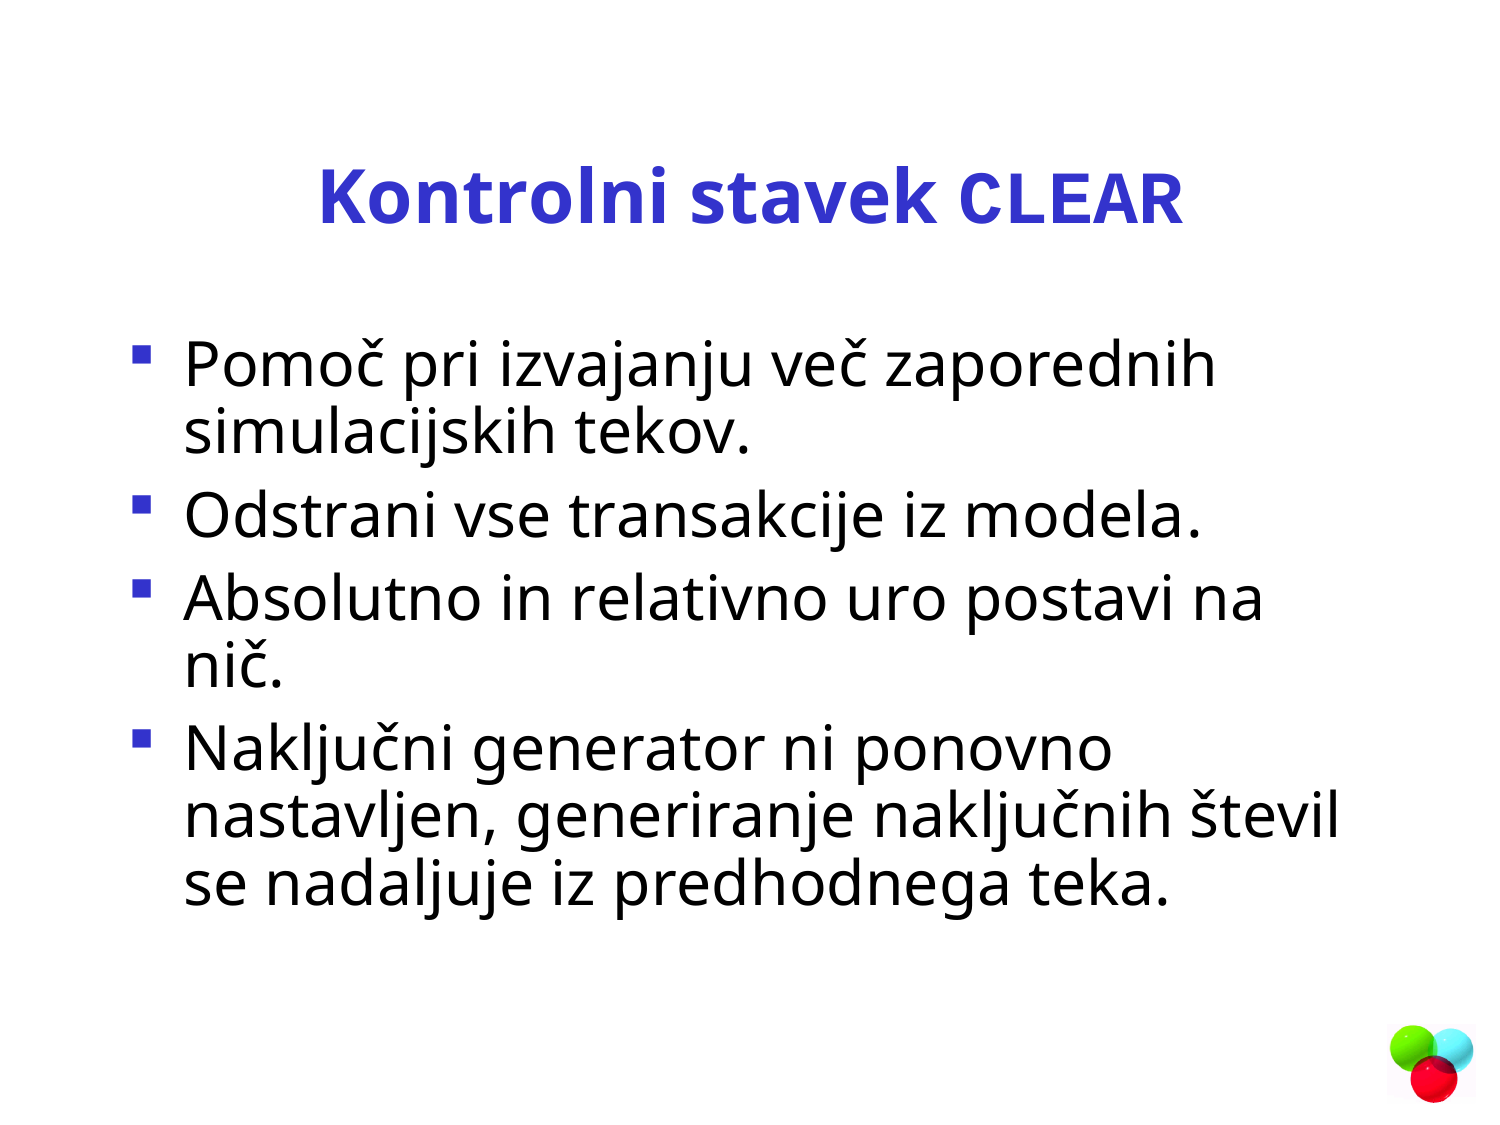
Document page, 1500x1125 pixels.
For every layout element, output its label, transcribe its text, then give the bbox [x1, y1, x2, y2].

chart [1387, 1025, 1476, 1104]
list Pomoč pri izvajanju več zaporednih simulacijskih tekov. Odstrani vse transakcije iz modela. Absolutno in relativno uro postavi na nič. Naključni generator ni ponovno nastavljen, generiranje naključnih števil se nadaljuje iz predhodnega teka. [112, 324, 1388, 1001]
title Kontrolni stavek CLEAR [112, 99, 1388, 288]
